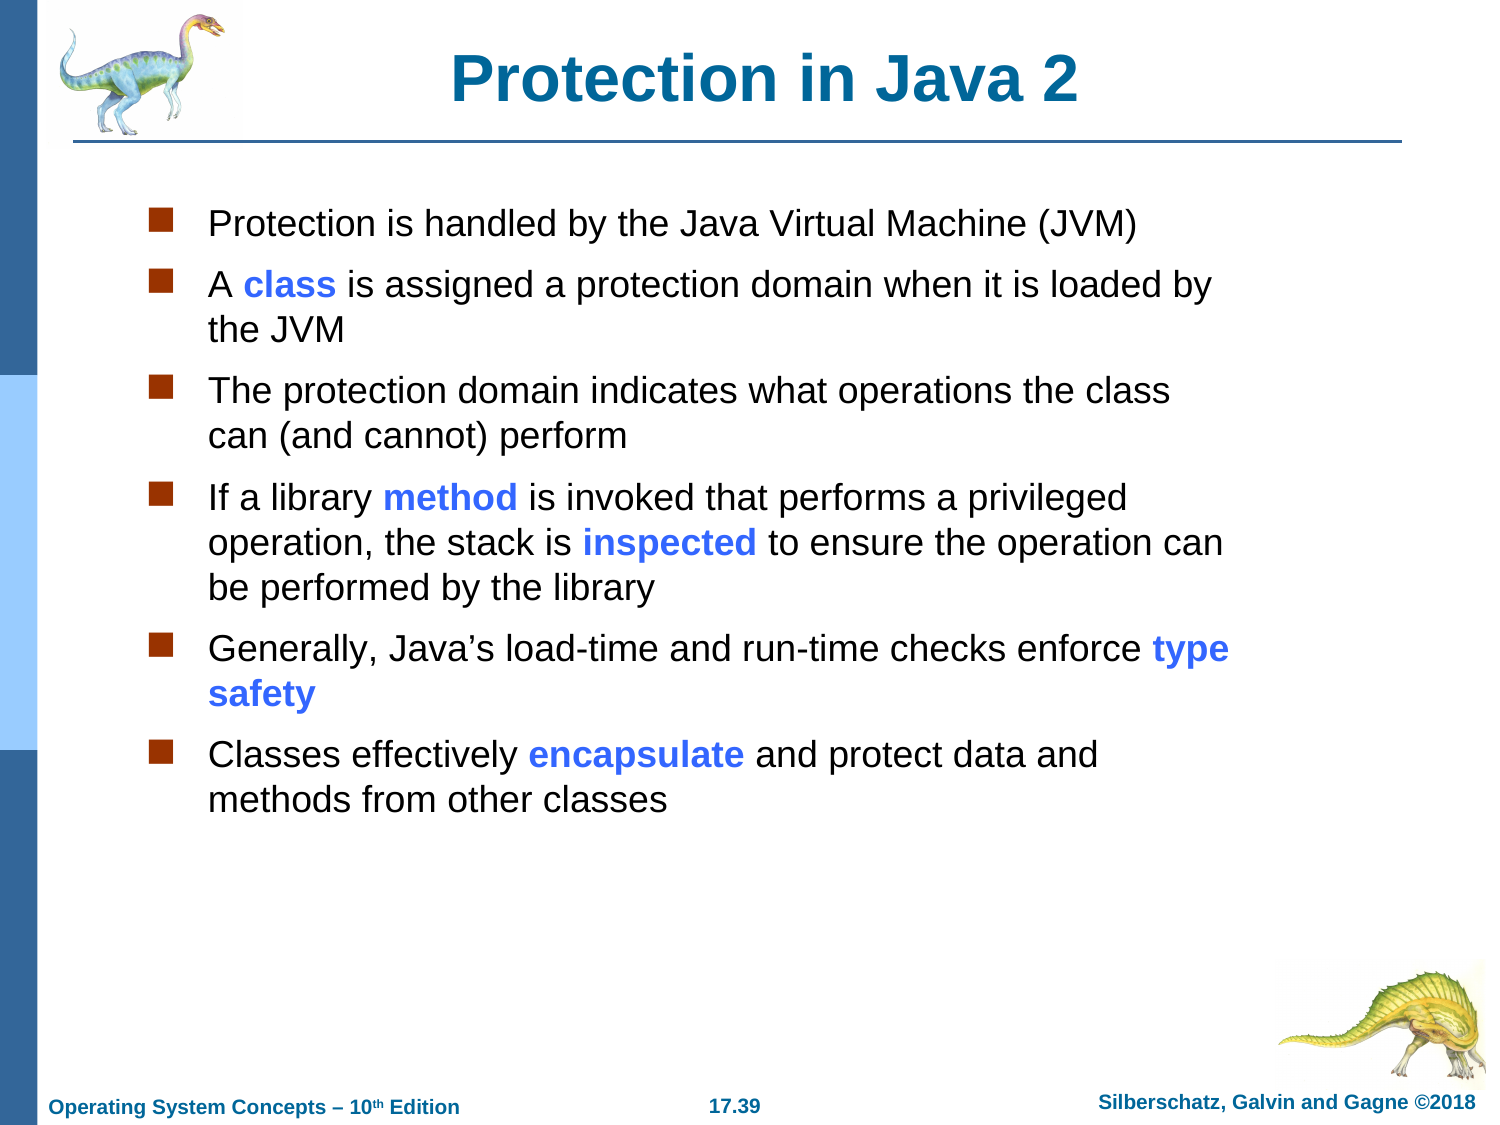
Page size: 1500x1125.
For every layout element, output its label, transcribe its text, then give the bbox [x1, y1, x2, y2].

picture [46, 0, 243, 149]
title Protection in Java 2 [105, 27, 1426, 123]
list Protection is handled by the Java Virtual Machine (JVM) A class is assigned a protection domain when it is loaded by the JVM The protection domain indicates what operations the class can (and cannot) perform If a library method is invoked that performs a privileged operation, the stack is inspected to ensure the operation can be performed by the library Generally, Java’s load-time and run-time checks enforce type safety Classes effectively encapsulate and protect data and methods from other classes [136, 191, 1252, 935]
picture [1415, 1094, 1423, 1099]
picture [1275, 959, 1486, 1090]
